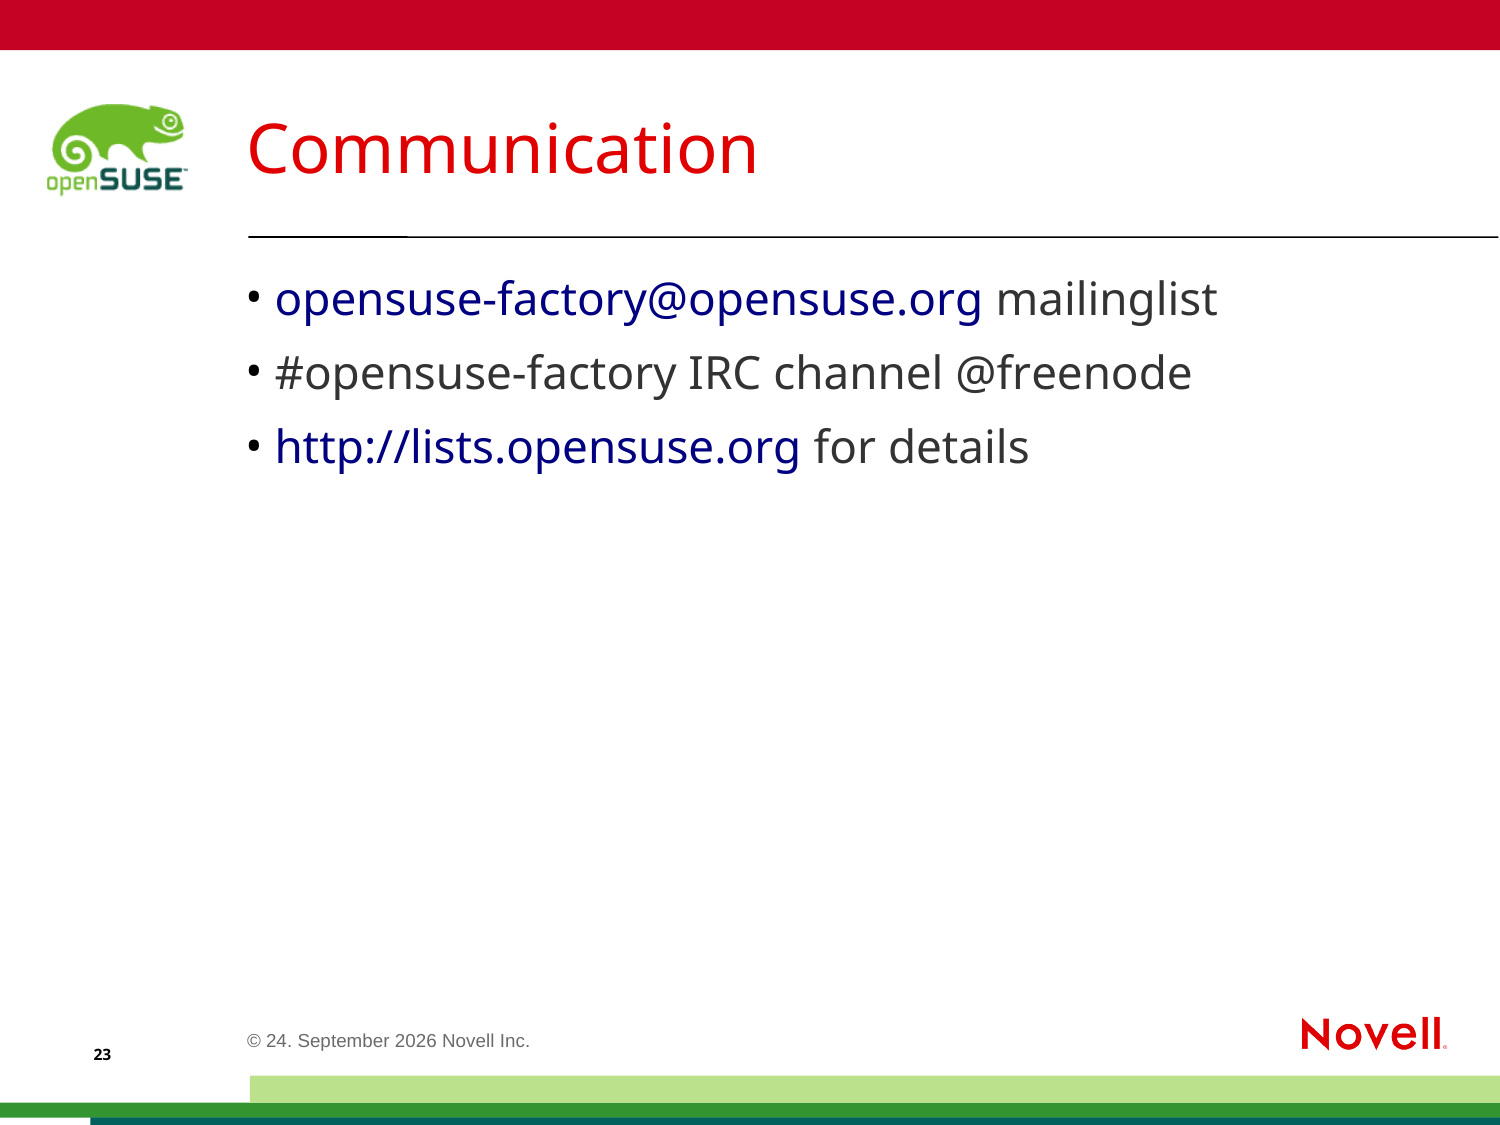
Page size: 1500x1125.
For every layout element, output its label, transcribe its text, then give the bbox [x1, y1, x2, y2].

title Communication [246, 68, 1409, 231]
picture [47, 104, 188, 197]
picture [1295, 1011, 1453, 1056]
list opensuse-factory@opensuse.org mailinglist #opensuse-factory IRC channel @freenode http://lists.opensuse.org for details [245, 267, 1458, 1010]
